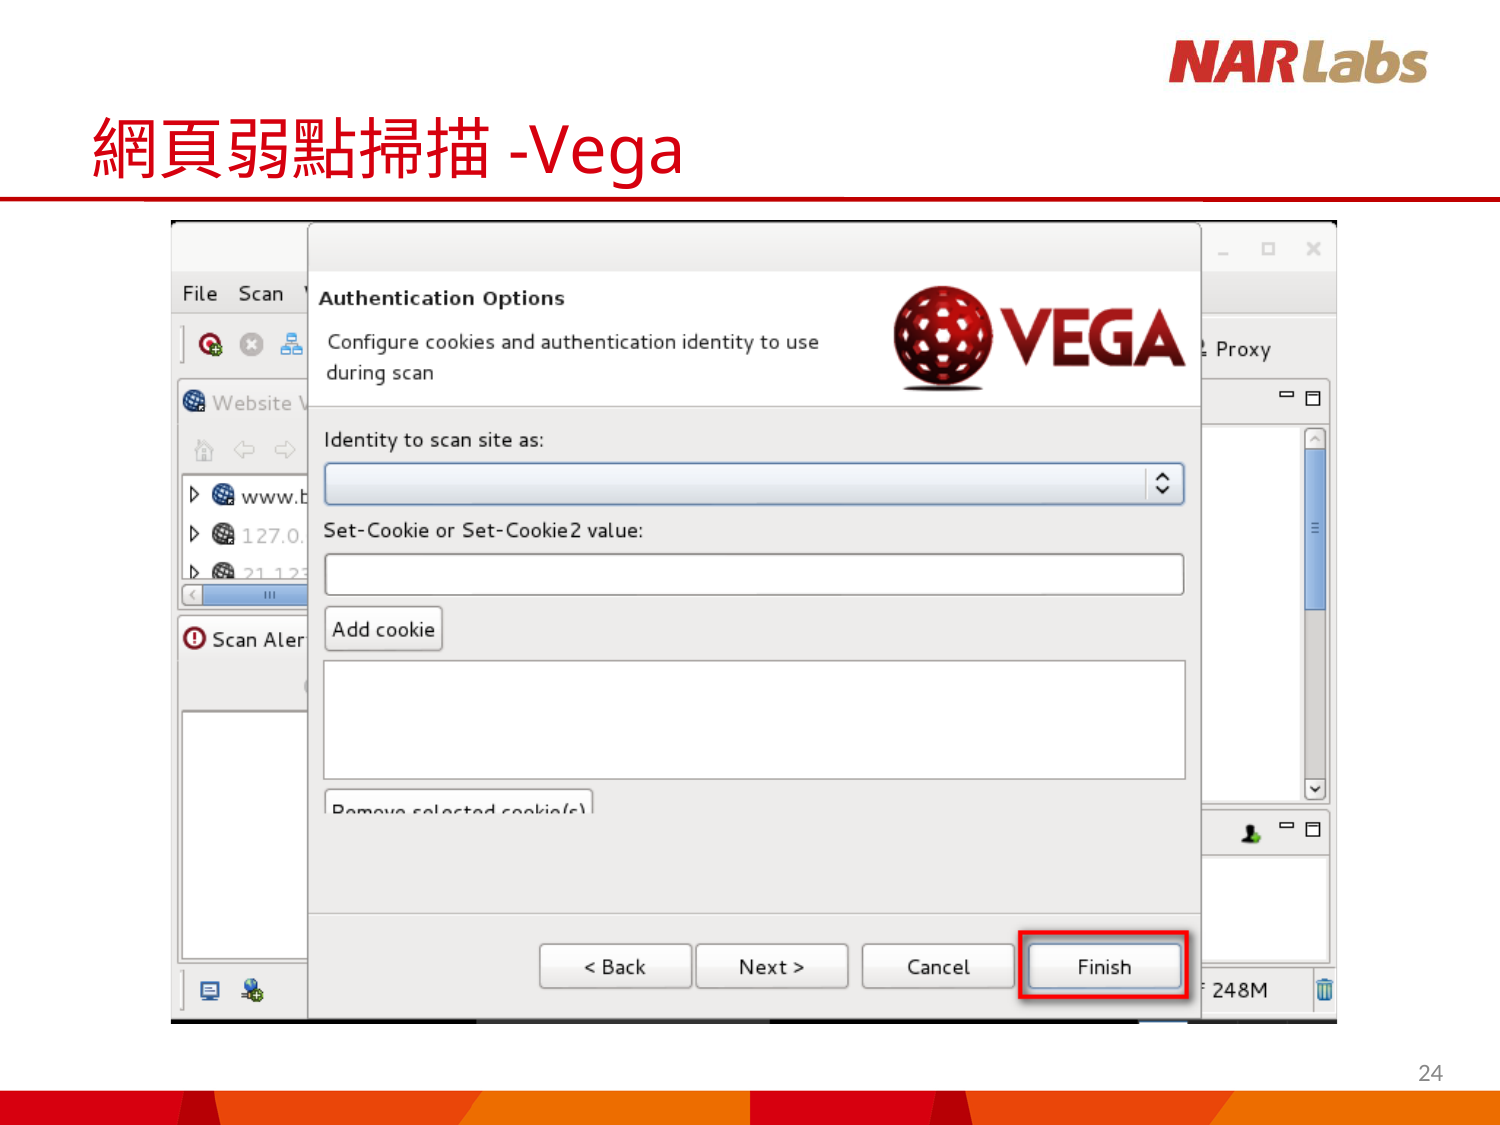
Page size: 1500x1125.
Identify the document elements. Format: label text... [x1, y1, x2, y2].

text_box 21 [1414, 1056, 1448, 1090]
text_box [171, 220, 1337, 1023]
title 網頁弱點掃描-Vega [89, 107, 1411, 189]
